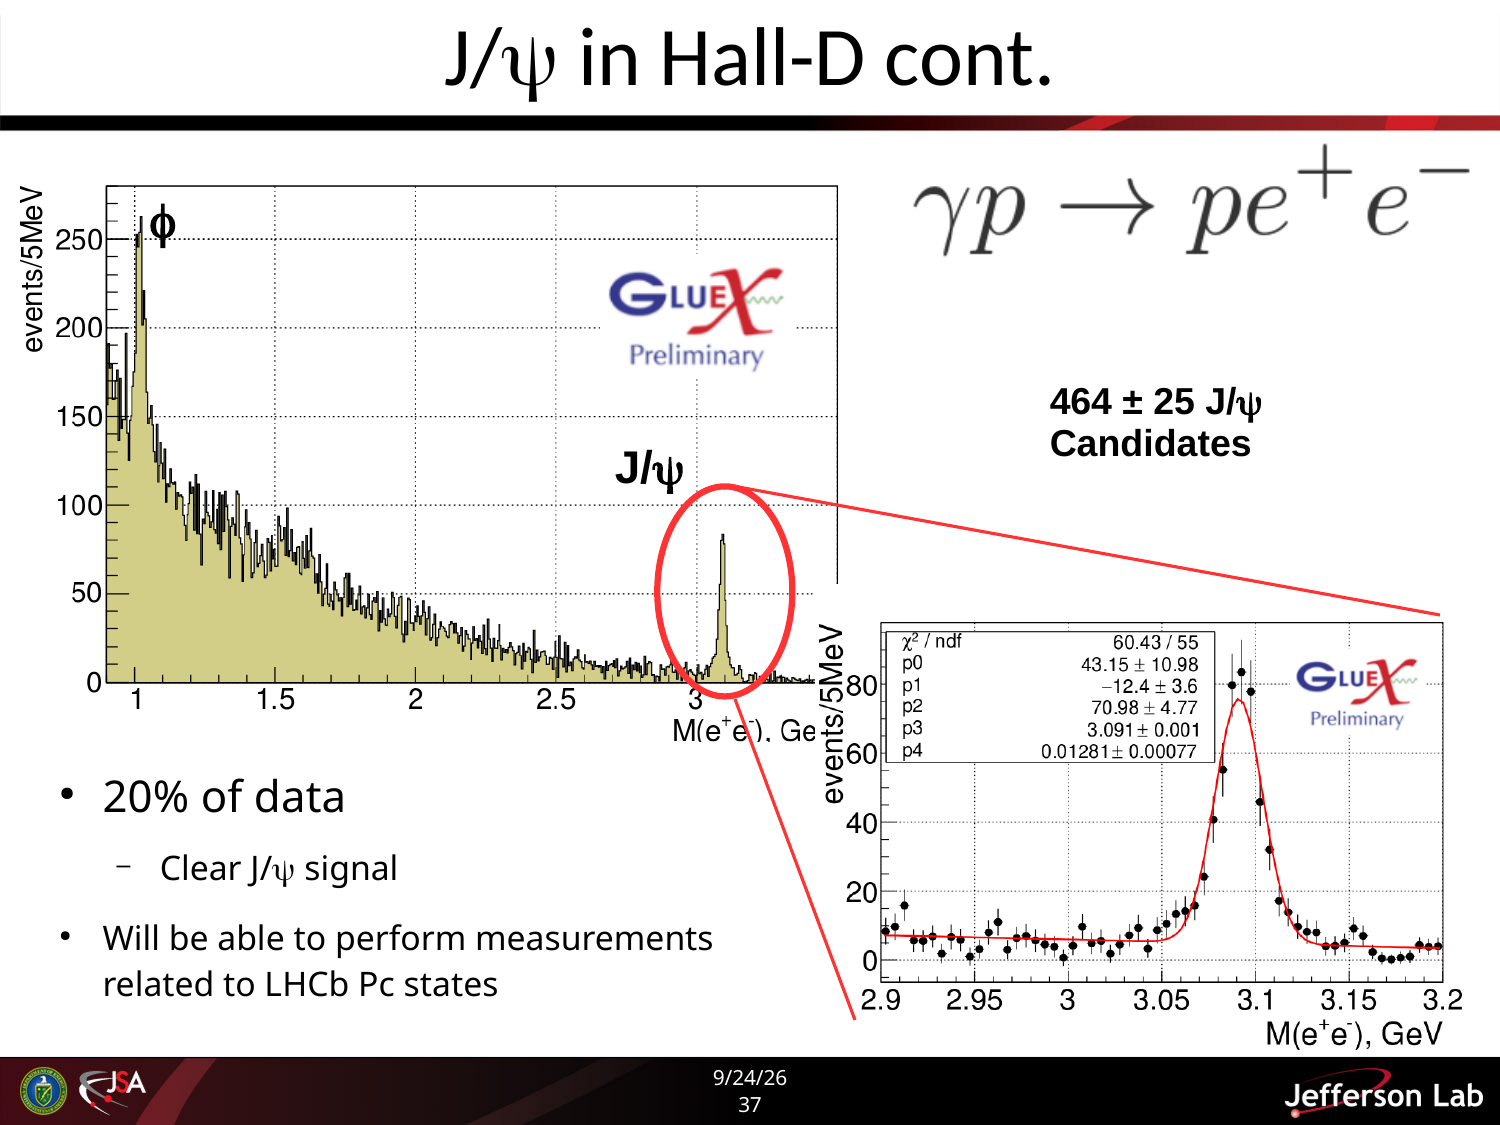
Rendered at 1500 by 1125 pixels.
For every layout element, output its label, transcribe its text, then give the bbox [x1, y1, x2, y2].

title J/y in Hall-D cont. [75, 12, 1425, 117]
picture [0, 0, 1500, 1125]
text_box [657, 486, 793, 697]
text_box 464 ± 25 J/y Candidates [1035, 373, 1366, 487]
text_box J/y [600, 435, 706, 533]
list 20% of data Clear J/y signal Will be able to perform measurements related to LHCb Pc states [45, 765, 736, 1036]
text_box 4/11/19 [575, 1048, 925, 1109]
text_box f [135, 194, 196, 255]
